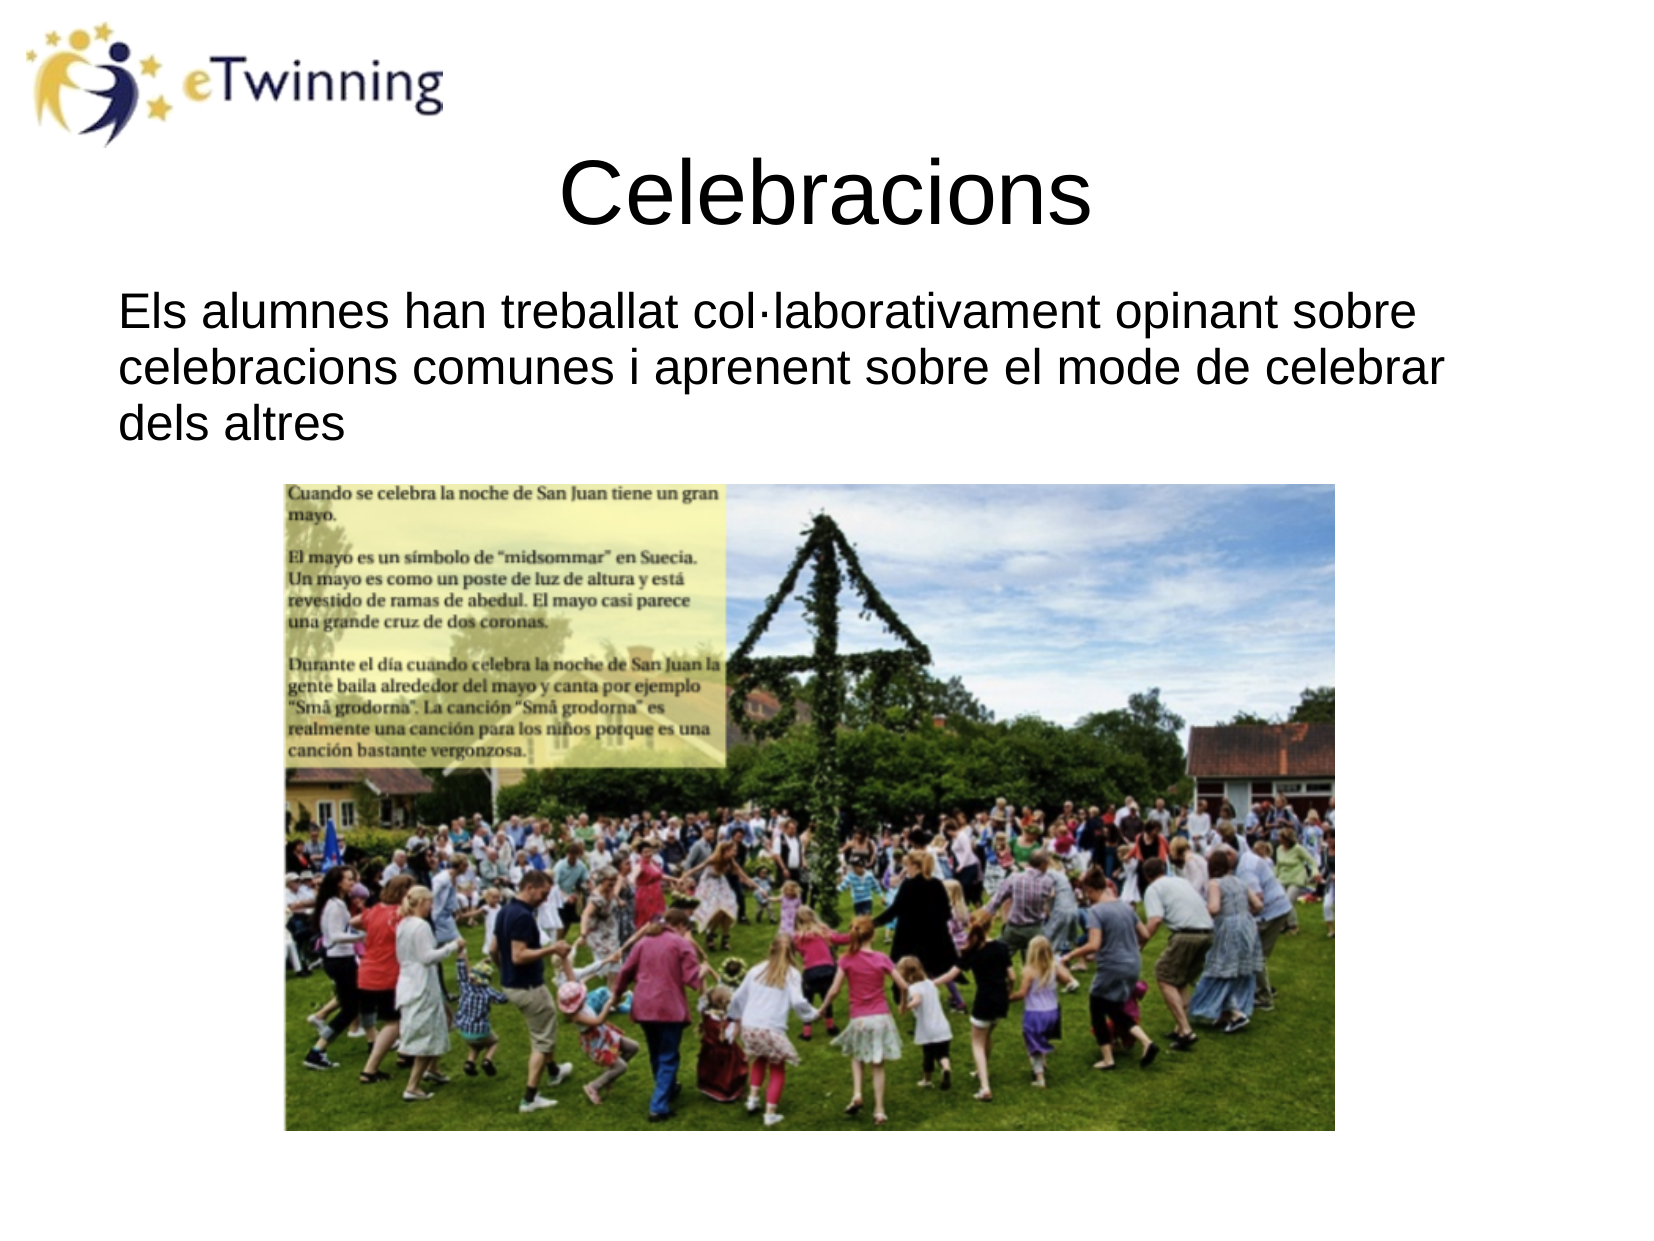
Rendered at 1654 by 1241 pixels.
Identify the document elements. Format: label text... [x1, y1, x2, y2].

subtitle Els alumnes han treballat col·laborativament opinant sobre celebracions comunes i aprenent sobre el mode de celebrar dels altres [118, 283, 1536, 451]
title Celebracions [82, 136, 1571, 249]
picture [283, 484, 1335, 1131]
picture [26, 20, 443, 148]
